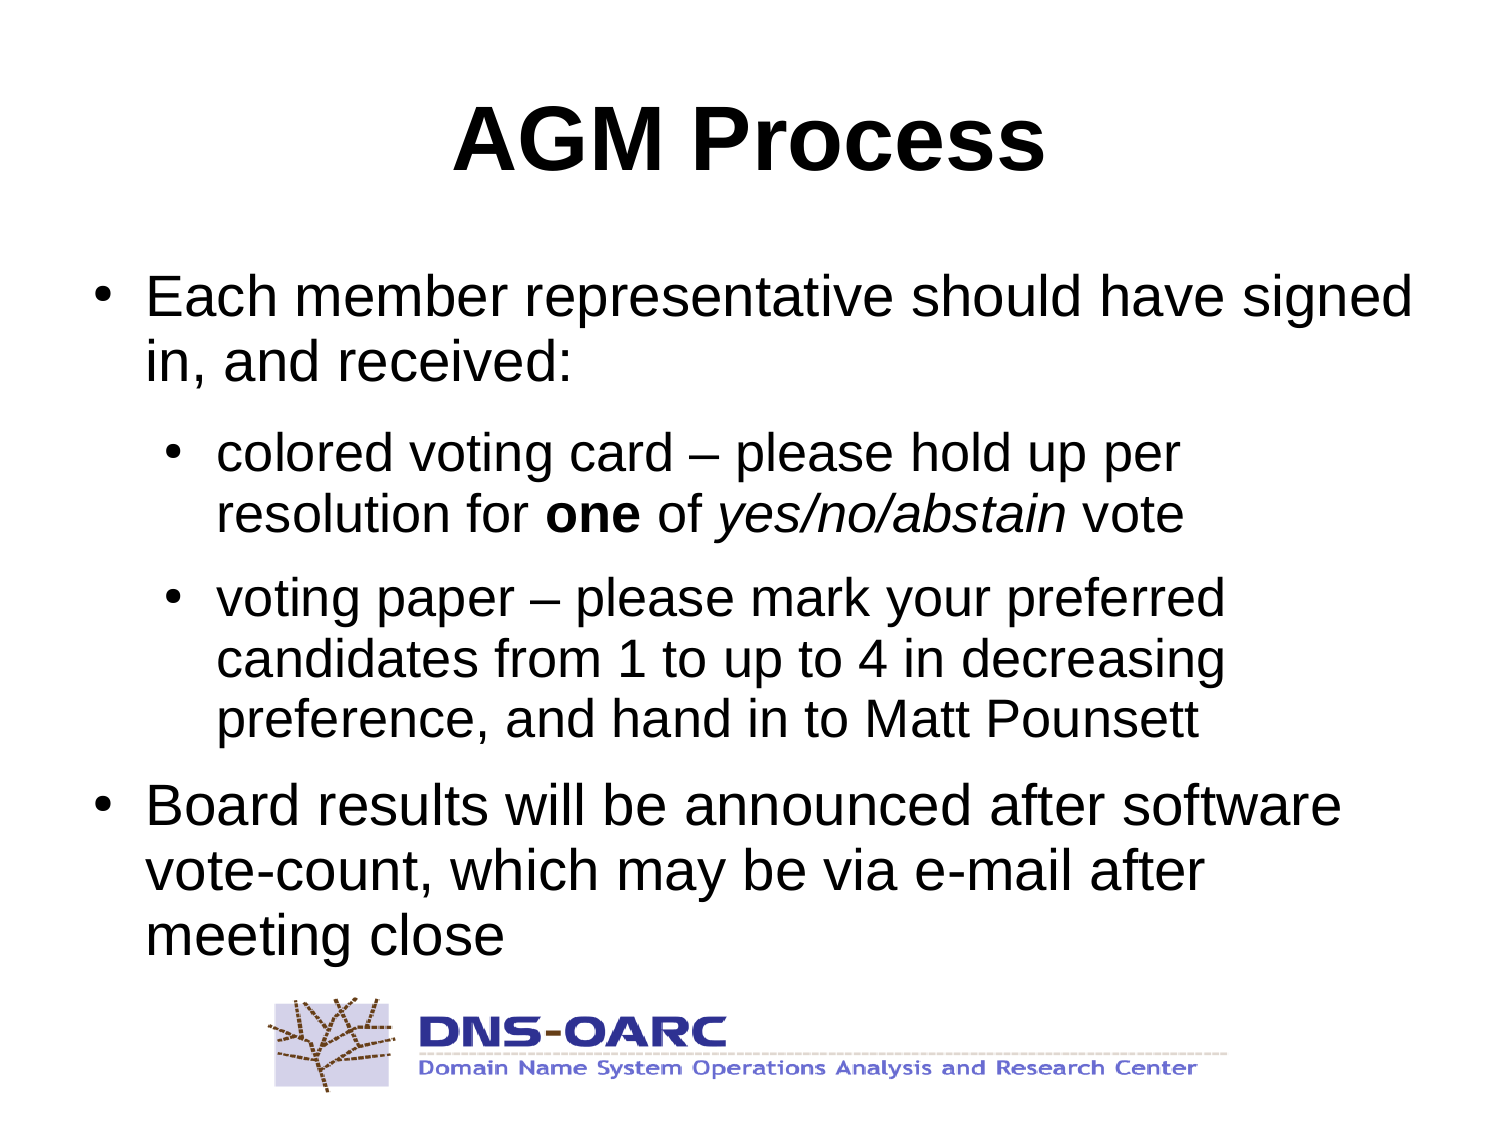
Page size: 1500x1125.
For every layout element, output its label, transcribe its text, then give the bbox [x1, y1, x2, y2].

picture [214, 991, 1259, 1099]
list Each member representative should have signed in, and received: colored voting card – please hold up per resolution for one of yes/no/abstain vote voting paper – please mark your preferred candidates from 1 to up to 4 in decreasing preference, and hand in to Matt Pounsett Board results will be announced after software vote-count, which may be via e-mail after meeting close [75, 263, 1425, 916]
title AGM Process [75, 44, 1425, 233]
